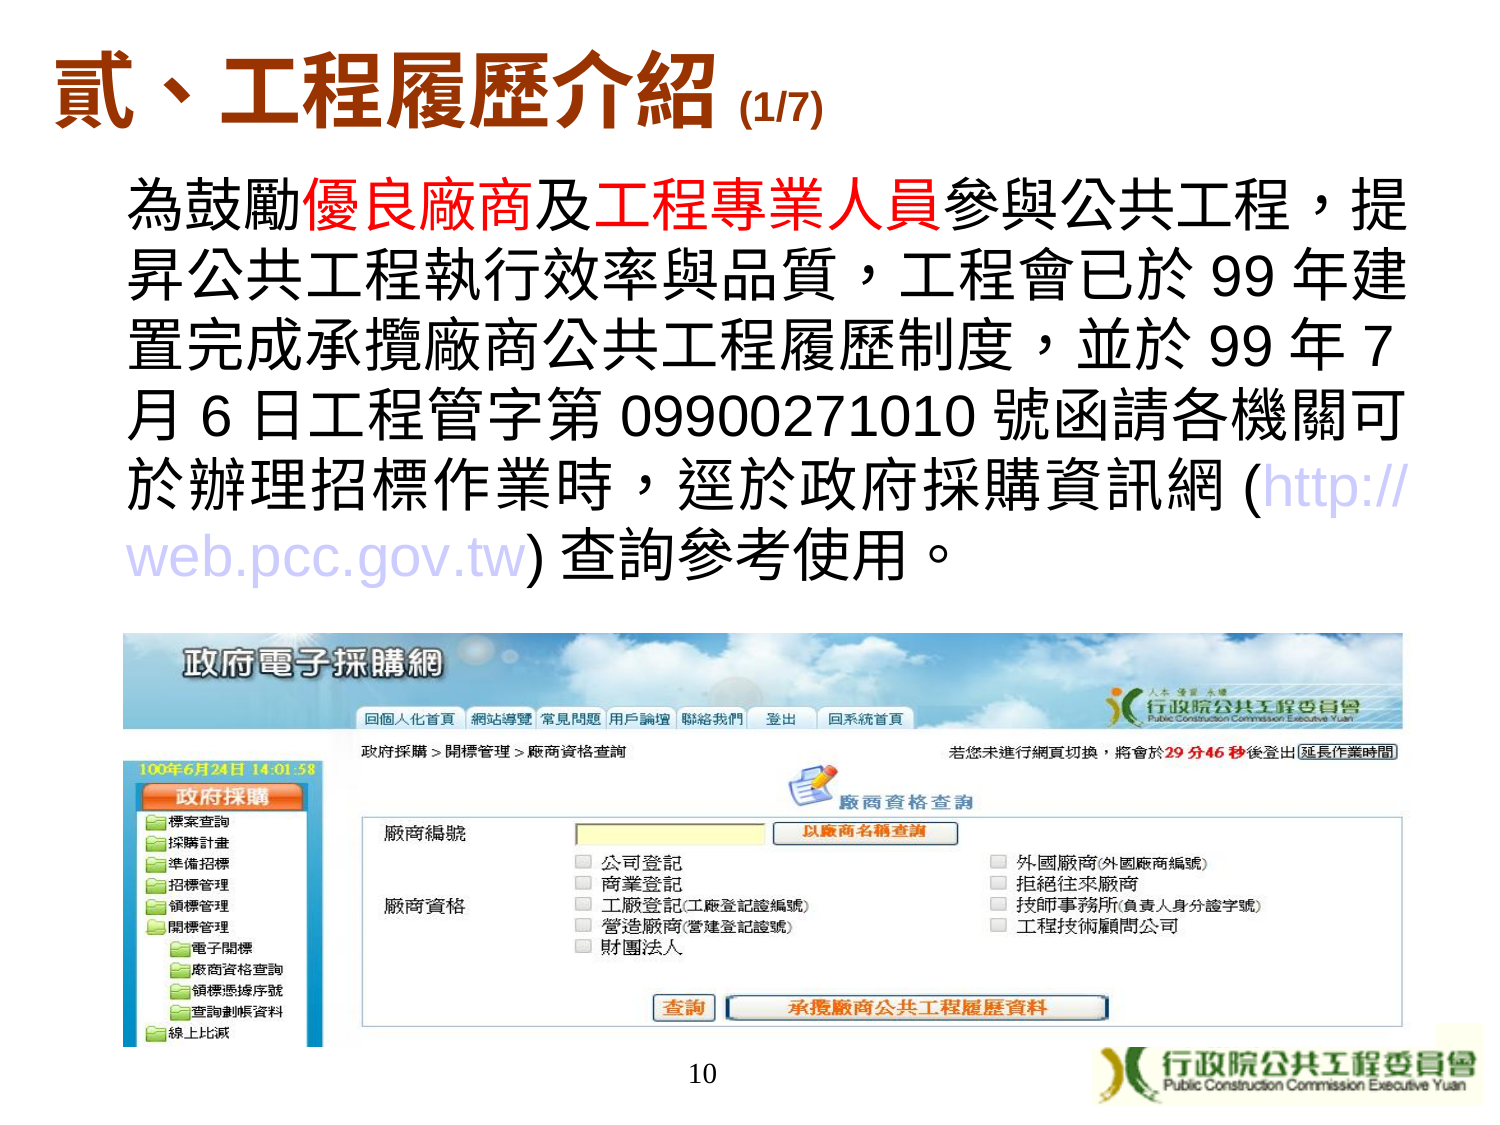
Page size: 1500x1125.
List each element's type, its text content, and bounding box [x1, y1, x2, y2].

picture [123, 633, 1483, 1106]
text_box <編號> [643, 1047, 762, 1098]
title 貳、工程履歷介紹(1/7) [37, 25, 1461, 152]
text_box 為鼓勵優良廠商及工程專業人員參與公共工程，提昇公共工程執行效率與品質，工程會已於99年建置完成承攬廠商公共工程履歷制度，並於99年7月6日工程管字第09900271010號函請各機關可於辦理招標作業時，逕於政府採購資訊網(http://web.pcc.gov.tw)查詢參考使用。 [112, 160, 1424, 597]
